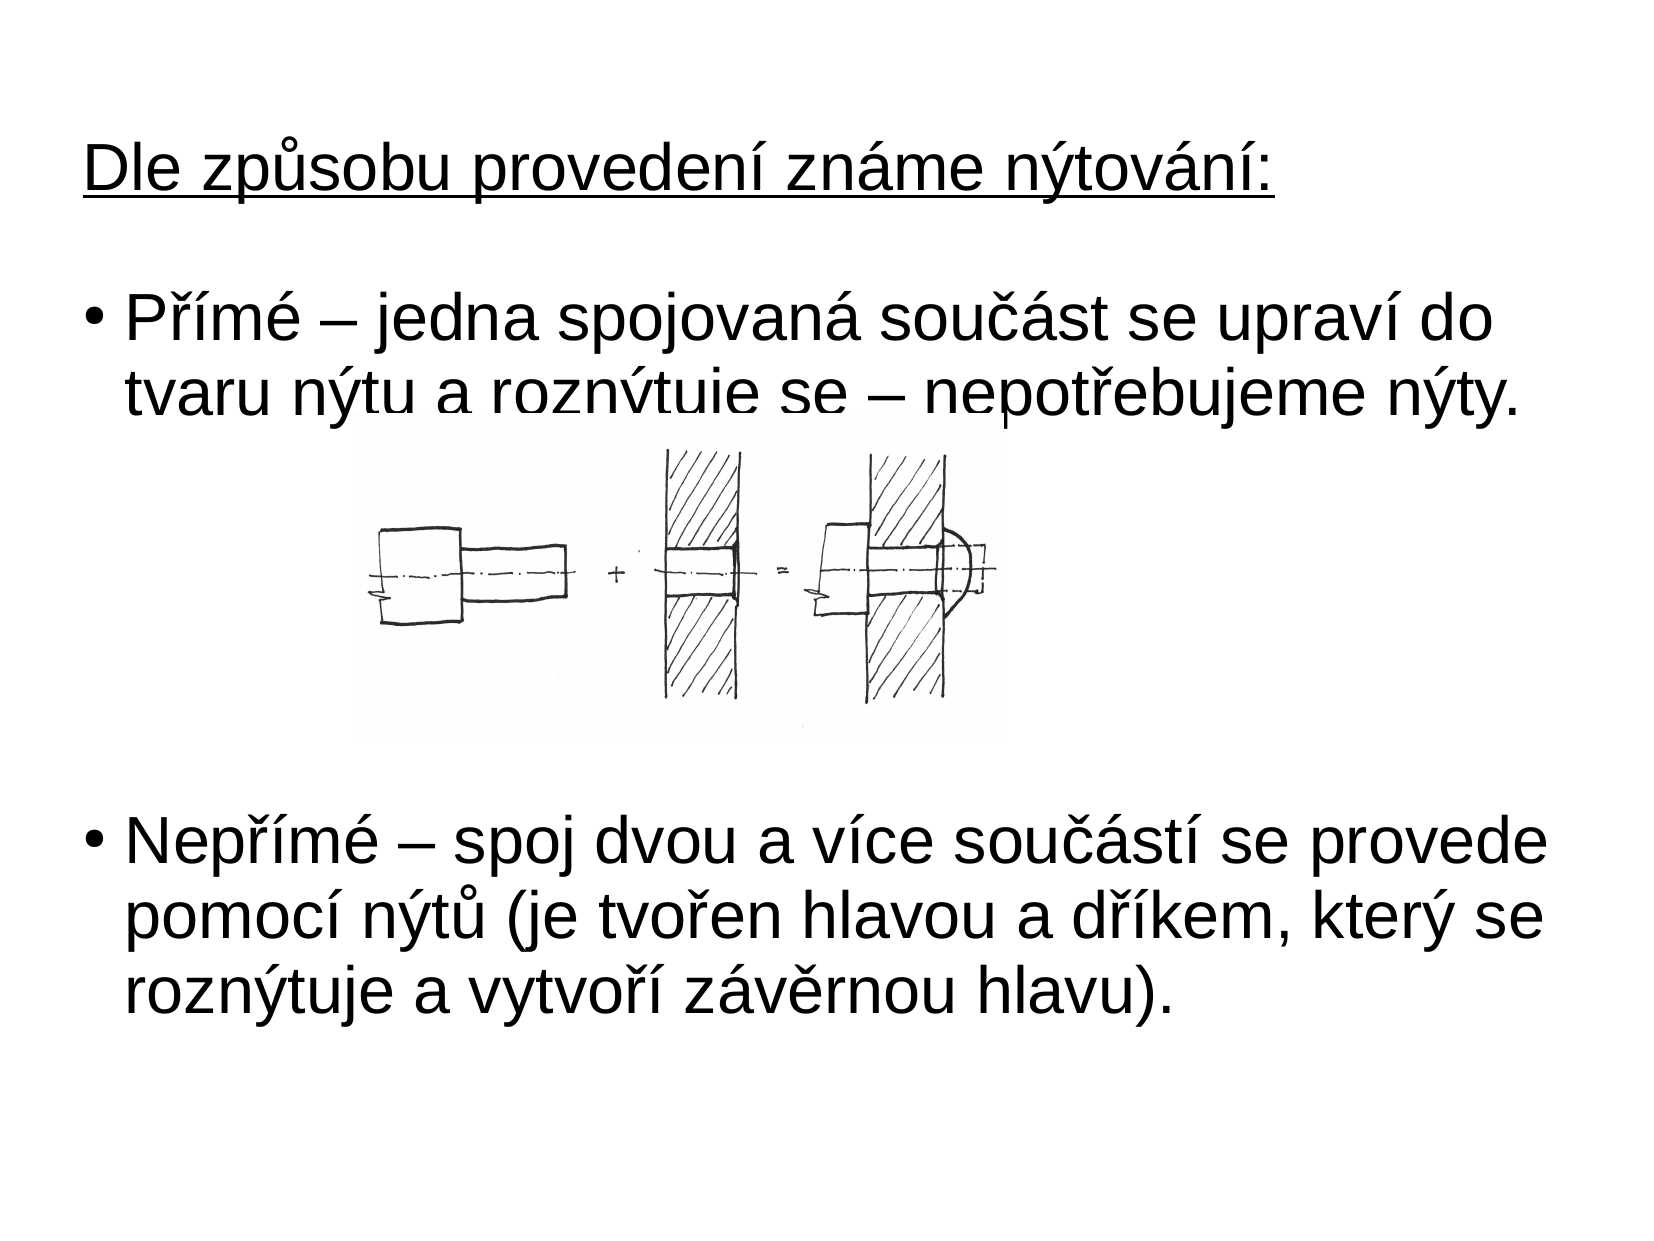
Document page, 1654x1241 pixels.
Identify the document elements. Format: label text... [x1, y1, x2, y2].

subtitle Dle způsobu provedení známe nýtování: Přímé – jedna spojovaná součást se upraví do tvaru nýtu a roznýtuje se – nepotřebujeme nýty. Nepřímé – spoj dvou a více součástí se provede pomocí nýtů (je tvořen hlavou a dříkem, který se roznýtuje a vytvoří závěrnou hlavu). [82, 49, 1571, 1109]
picture [354, 413, 1004, 739]
